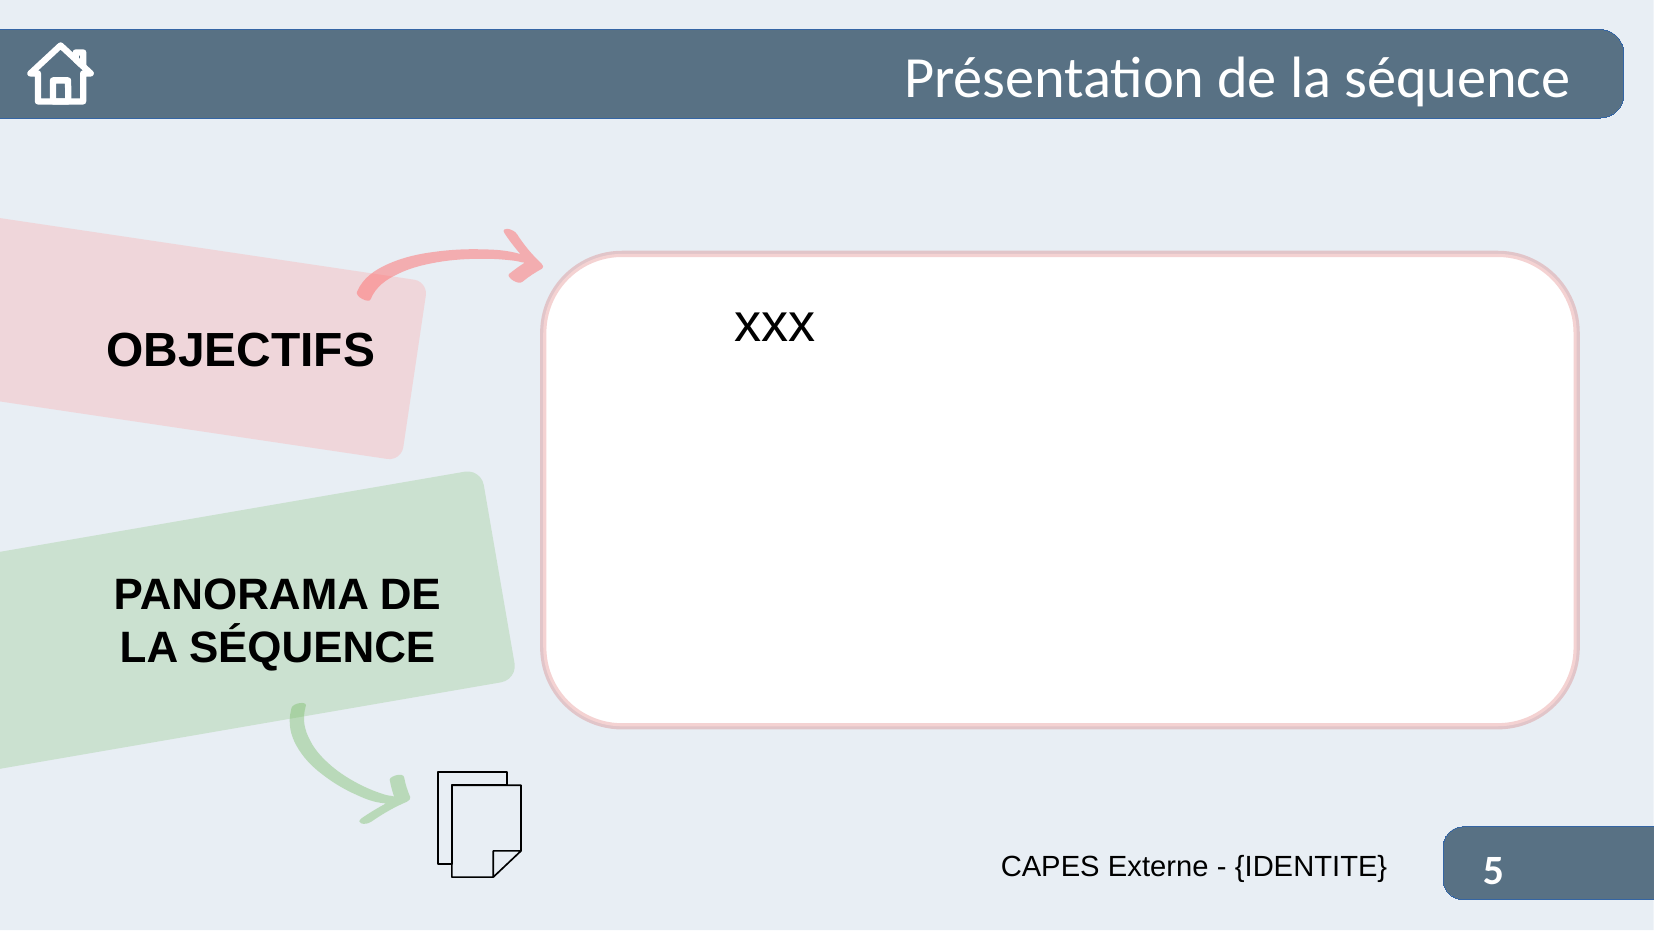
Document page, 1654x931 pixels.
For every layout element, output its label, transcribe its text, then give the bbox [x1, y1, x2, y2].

list OBJECTIFS [106, 318, 467, 397]
text_box [0, 471, 515, 824]
list PANORAMA DE LA SÉQUENCE [82, 566, 473, 674]
text_box xxx [543, 253, 1577, 727]
title Présentation de la séquence [442, 29, 1571, 119]
text_box [0, 218, 544, 460]
